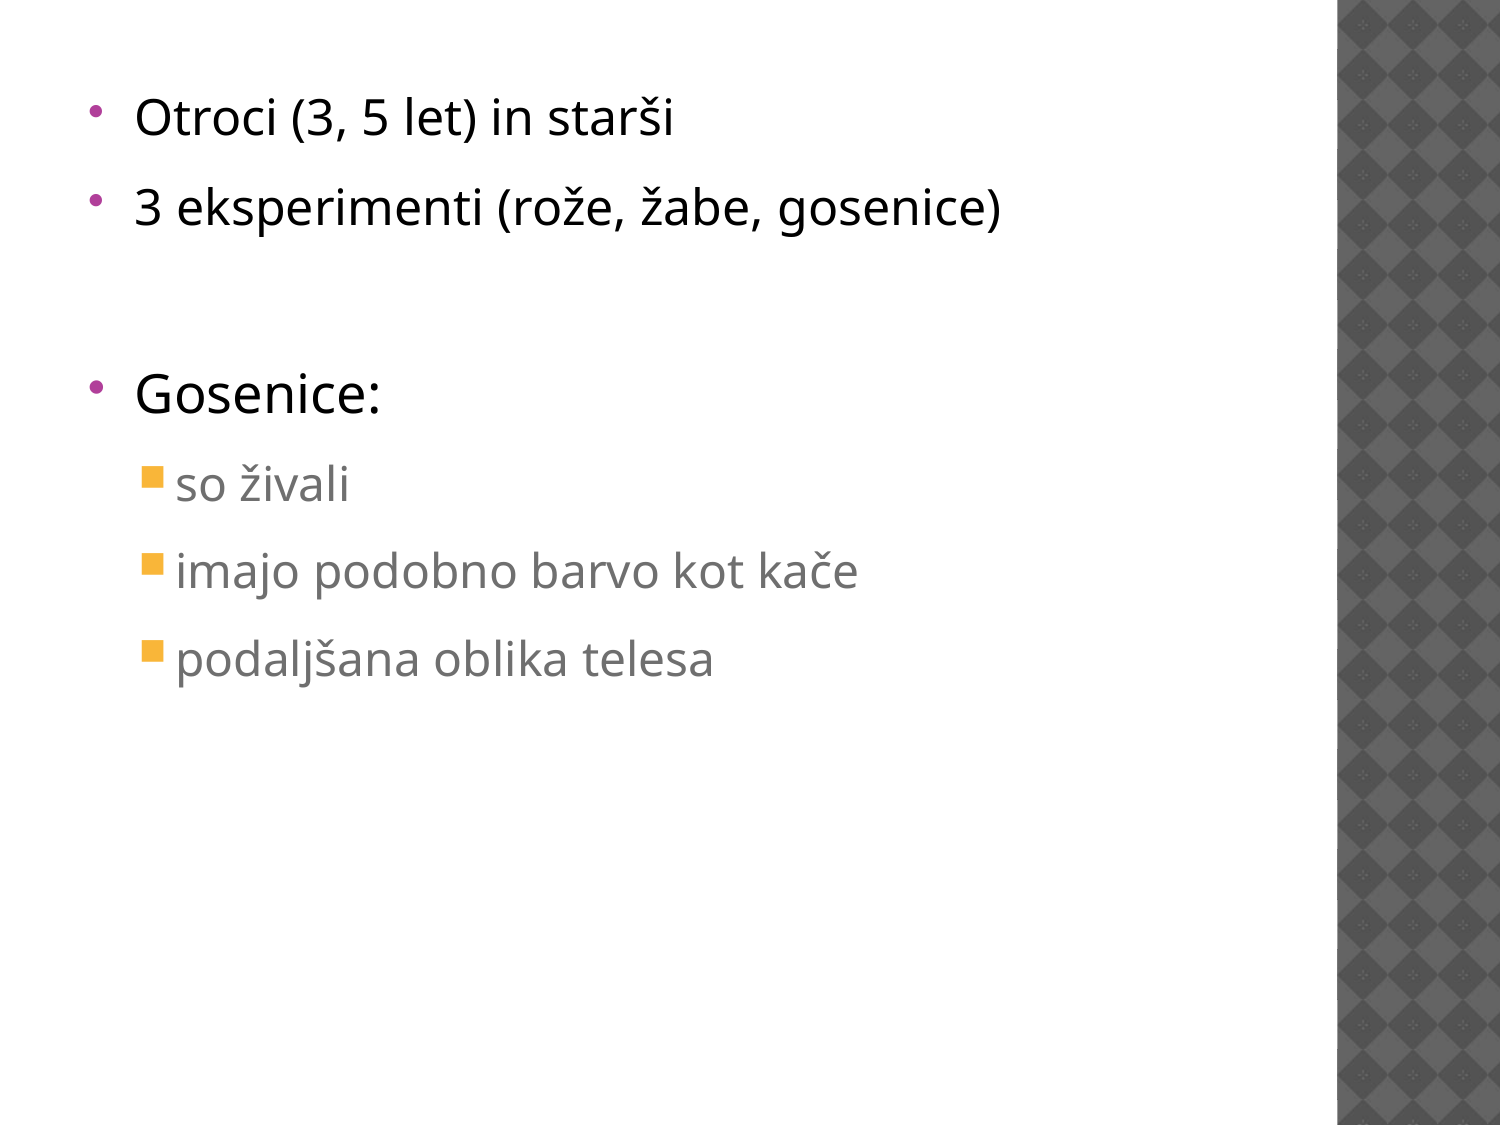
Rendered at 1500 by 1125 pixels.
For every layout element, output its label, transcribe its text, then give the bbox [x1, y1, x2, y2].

picture [1337, 0, 1500, 1125]
list Otroci (3, 5 let) in starši 3 eksperimenti (rože, žabe, gosenice) Gosenice: so živali imajo podobno barvo kot kače podaljšana oblika telesa [75, 78, 1263, 1059]
